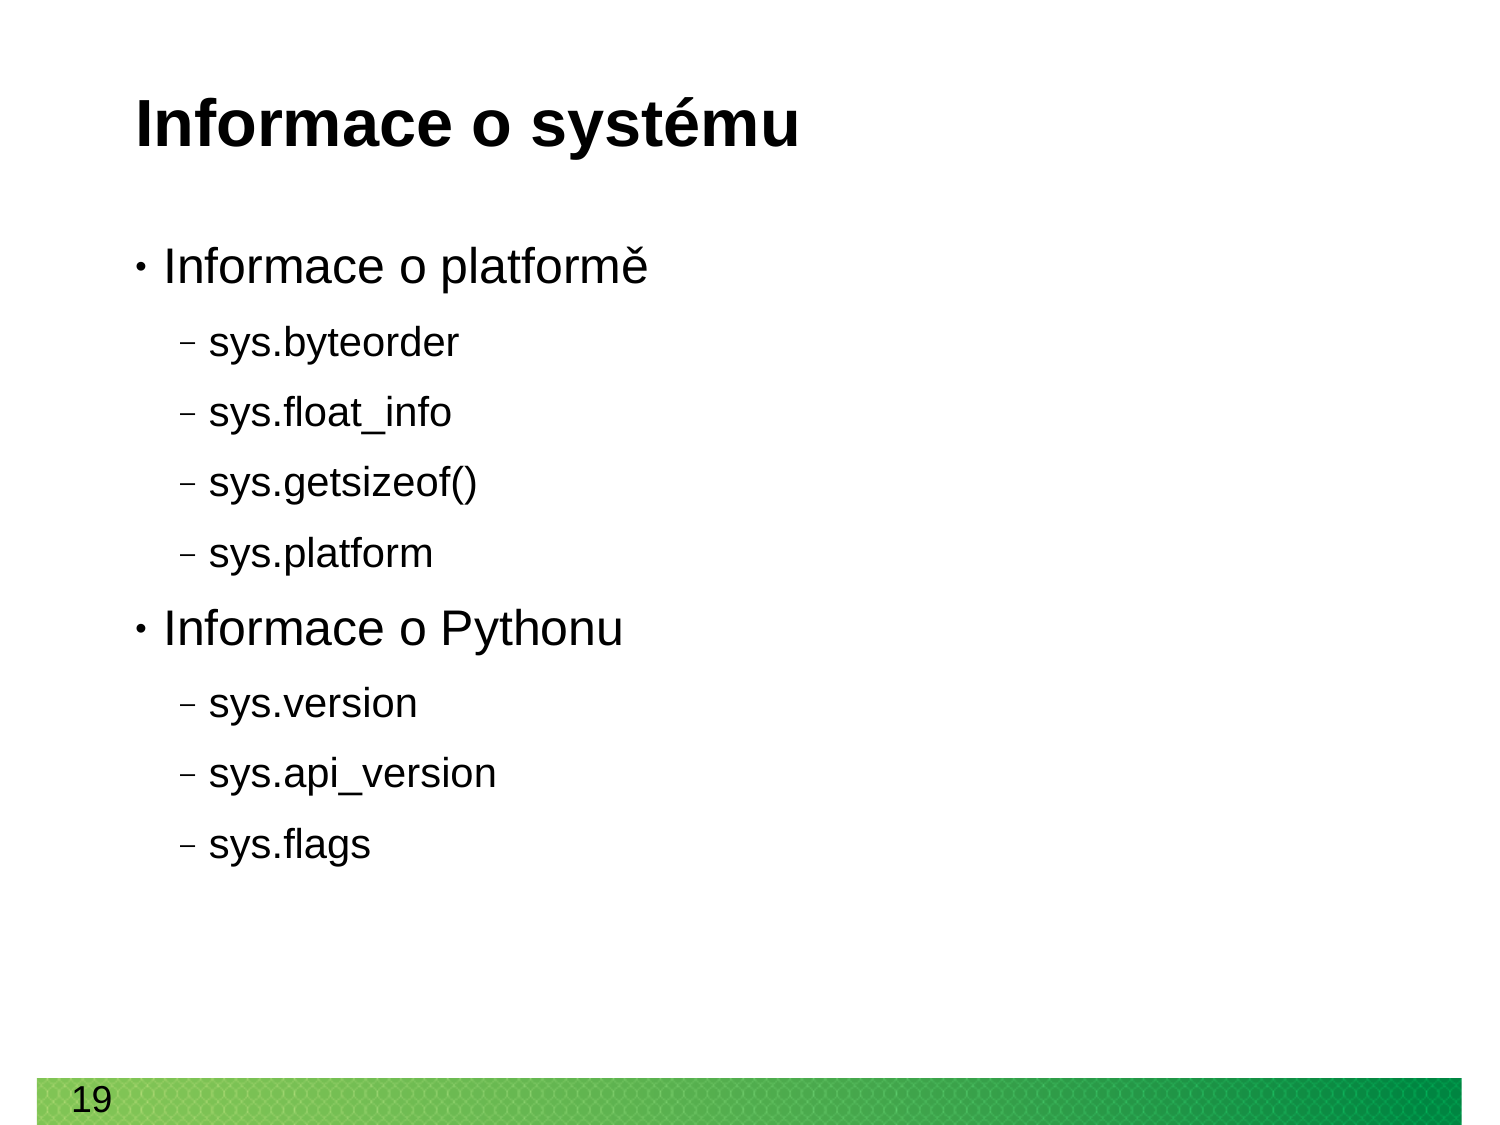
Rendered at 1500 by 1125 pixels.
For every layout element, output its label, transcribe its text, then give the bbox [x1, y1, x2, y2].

title Informace o systému [135, 41, 1372, 204]
list Informace o platformě sys.byteorder sys.float_info sys.getsizeof() sys.platform Informace o Pythonu sys.version sys.api_version sys.flags [135, 238, 1372, 982]
picture [36, 1078, 1462, 1125]
